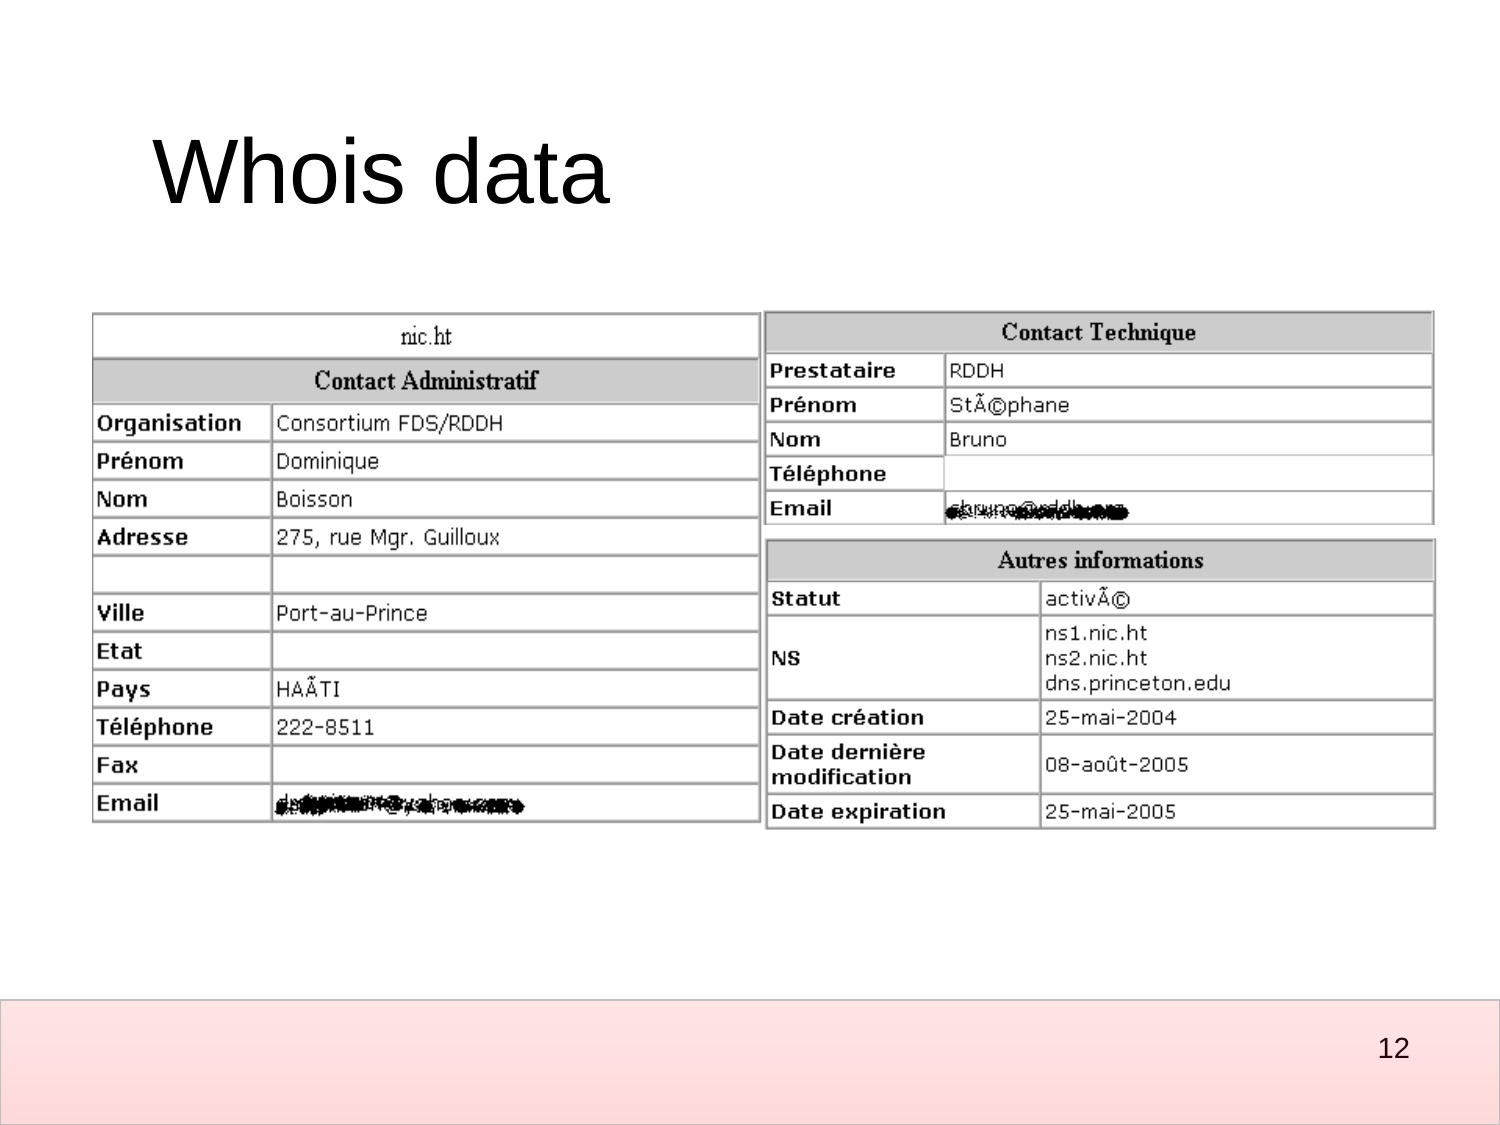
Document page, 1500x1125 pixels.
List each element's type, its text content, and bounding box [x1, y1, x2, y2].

text_box [0, 999, 1500, 1125]
picture [92, 309, 1441, 833]
subtitle Whois data [137, 112, 1463, 999]
